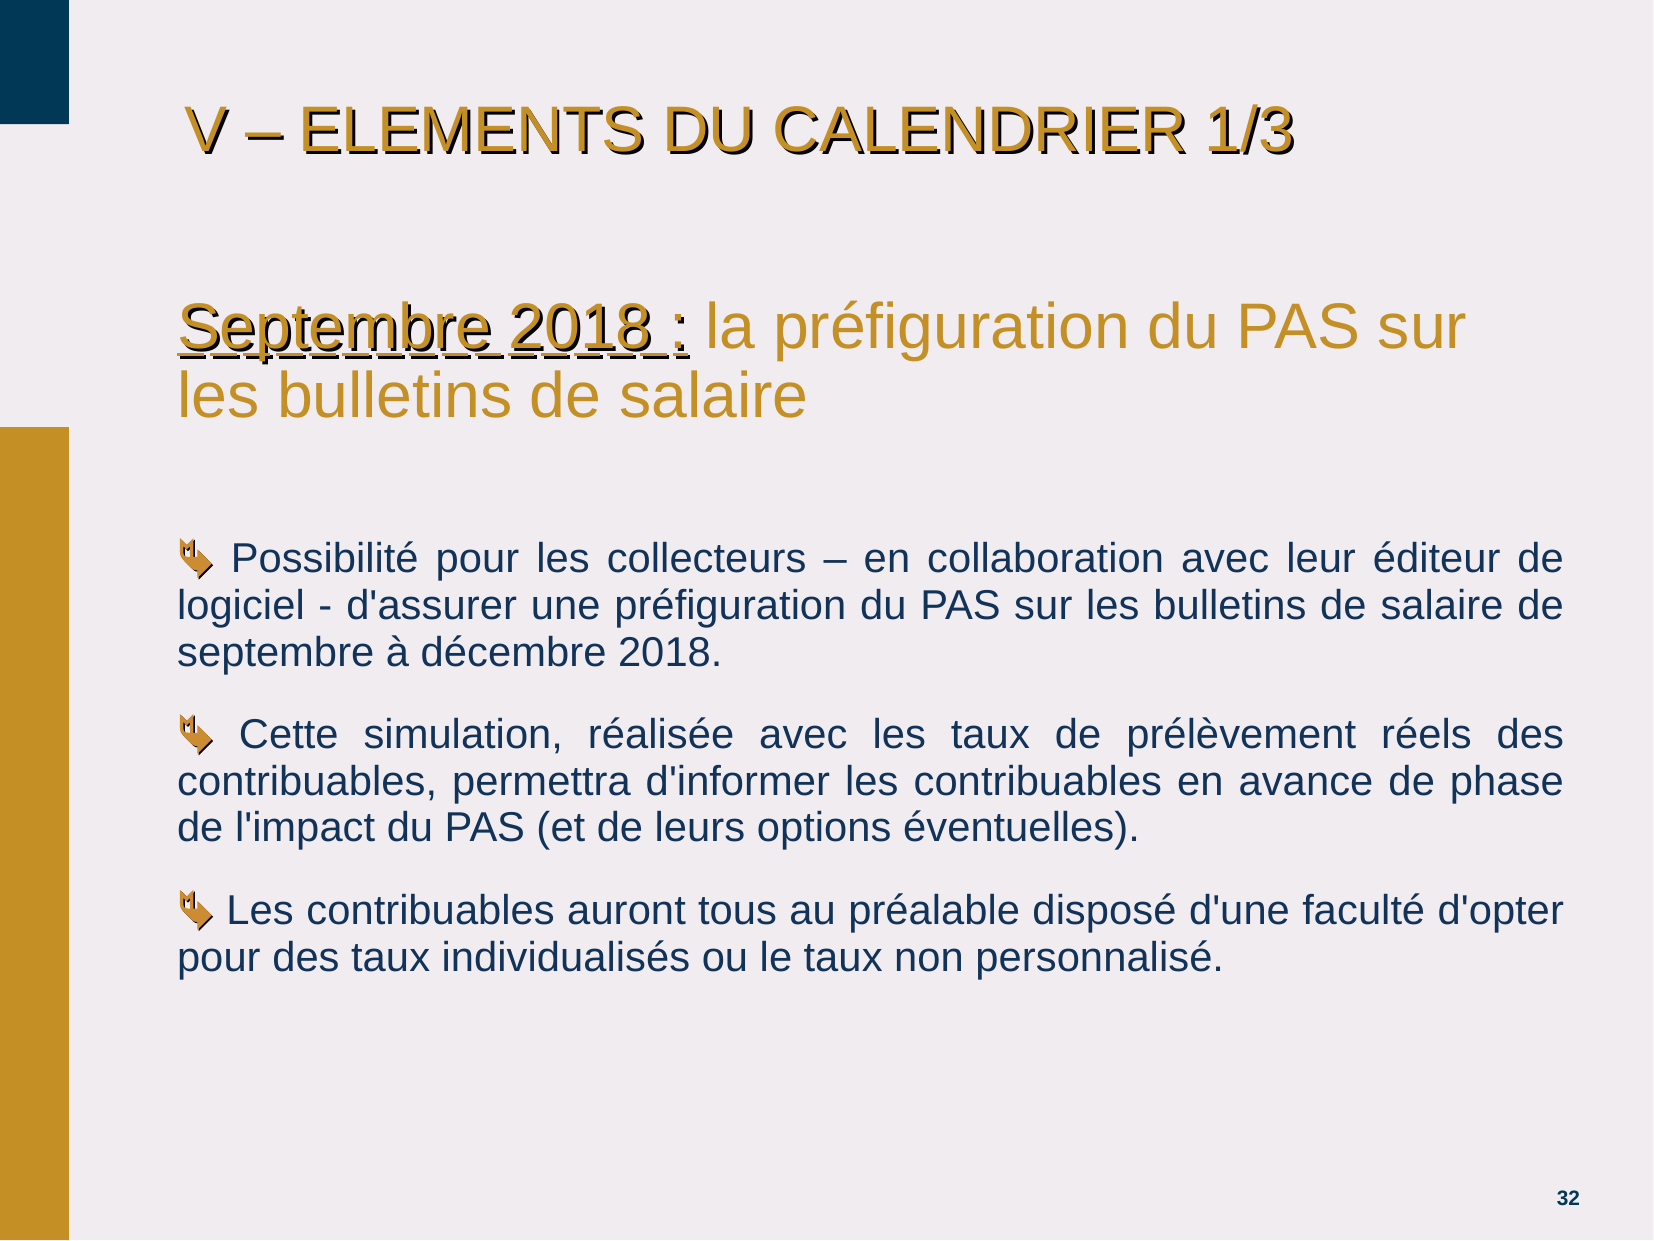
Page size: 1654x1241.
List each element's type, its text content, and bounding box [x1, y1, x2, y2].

title V – ELEMENTS DU CALENDRIER 1/3 [184, 72, 1447, 191]
text_box <numéro> [1429, 1181, 1595, 1220]
list Septembre 2018 : la préfiguration du PAS sur les bulletins de salaire  Possibilité pour les collecteurs – en collaboration avec leur éditeur de logiciel - d'assurer une préfiguration du PAS sur les bulletins de salaire de septembre à décembre 2018.  Cette simulation, réalisée avec les taux de prélèvement réels des contribuables, permettra d'informer les contribuables en avance de phase de l'impact du PAS (et de leurs options éventuelles).  Les contribuables auront tous au préalable disposé d'une faculté d'opter pour des taux individualisés ou le taux non personnalisé. [177, 249, 1565, 1093]
